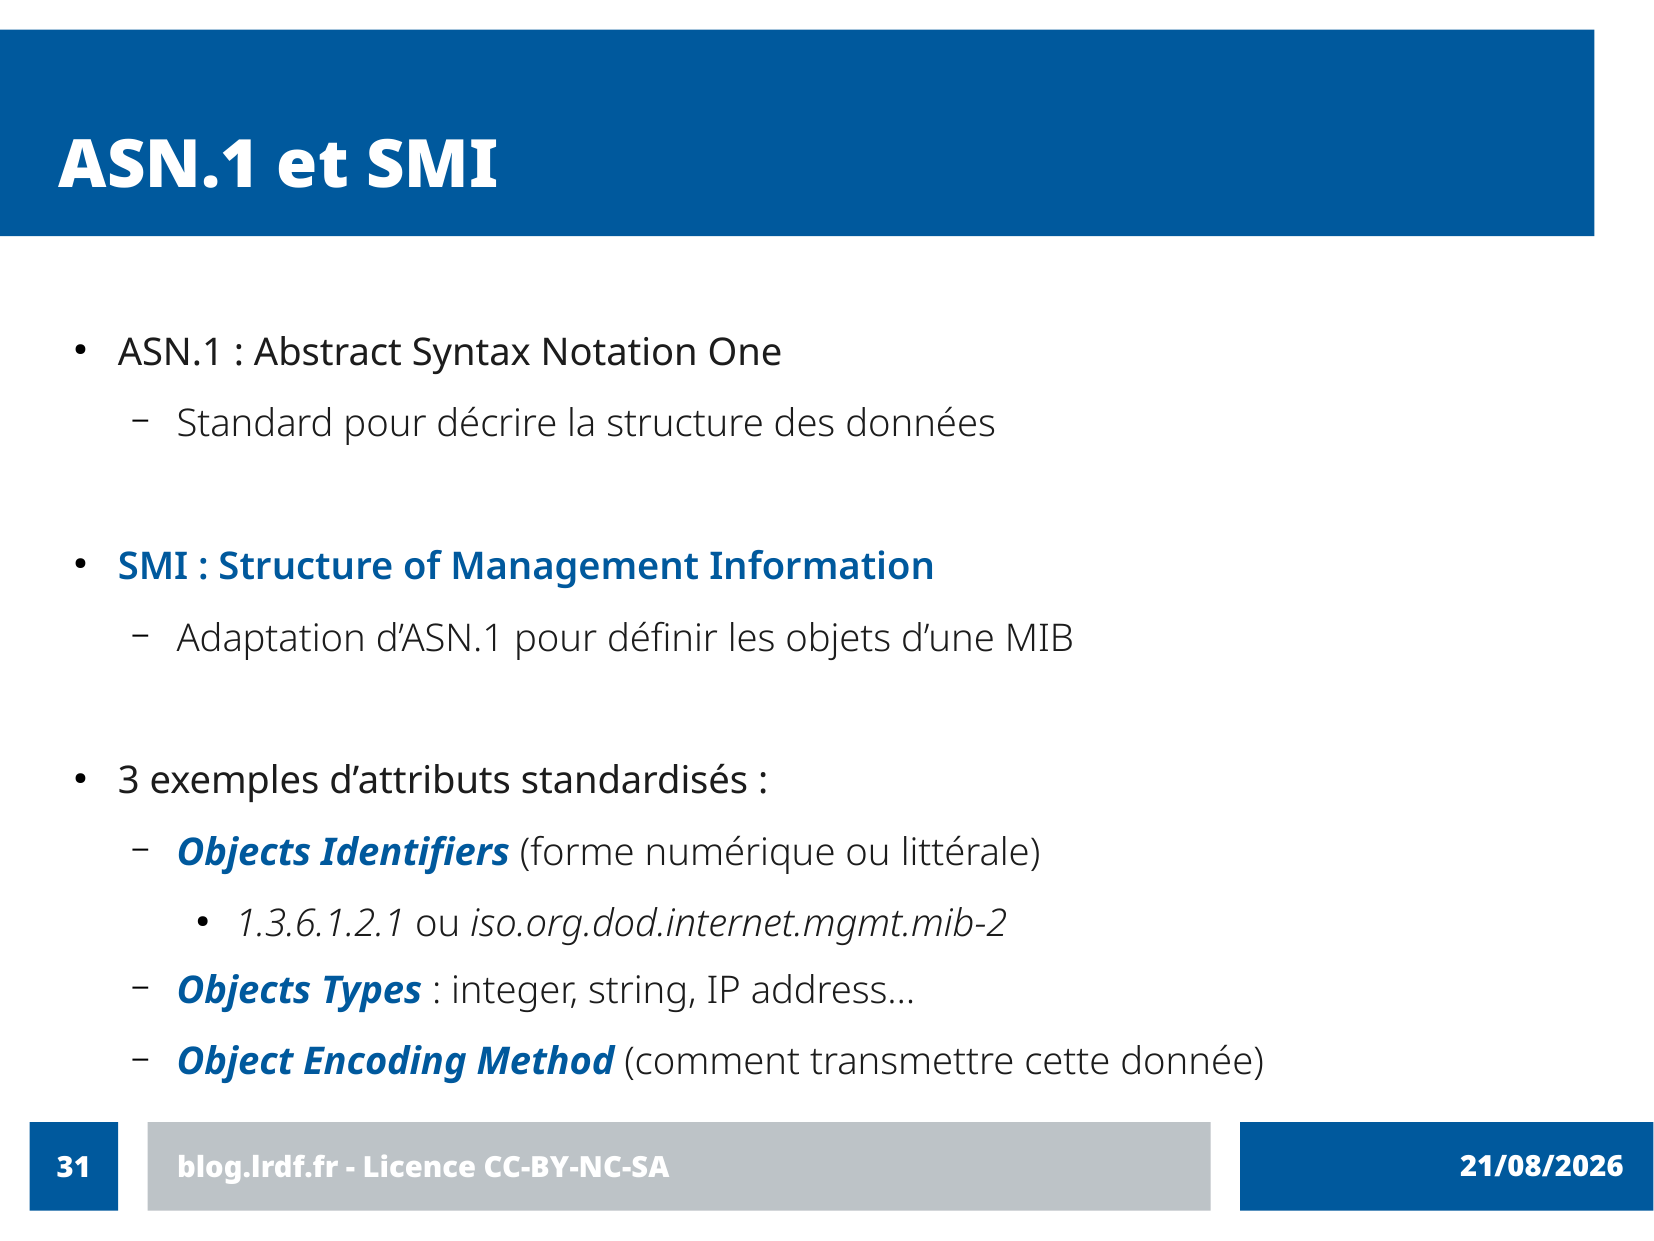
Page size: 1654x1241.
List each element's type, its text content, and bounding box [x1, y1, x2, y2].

title ASN.1 et SMI [59, 59, 1595, 207]
list ASN.1 : Abstract Syntax Notation One Standard pour décrire la structure des données SMI : Structure of Management Information Adaptation d’ASN.1 pour définir les objets d’une MIB 3 exemples d’attributs standardisés : Objects Identifiers (forme numérique ou littérale) 1.3.6.1.2.1 ou iso.org.dod.internet.mgmt.mib-2 Objects Types : integer, string, IP address… Object Encoding Method (comment transmettre cette donnée) [59, 324, 1565, 1093]
